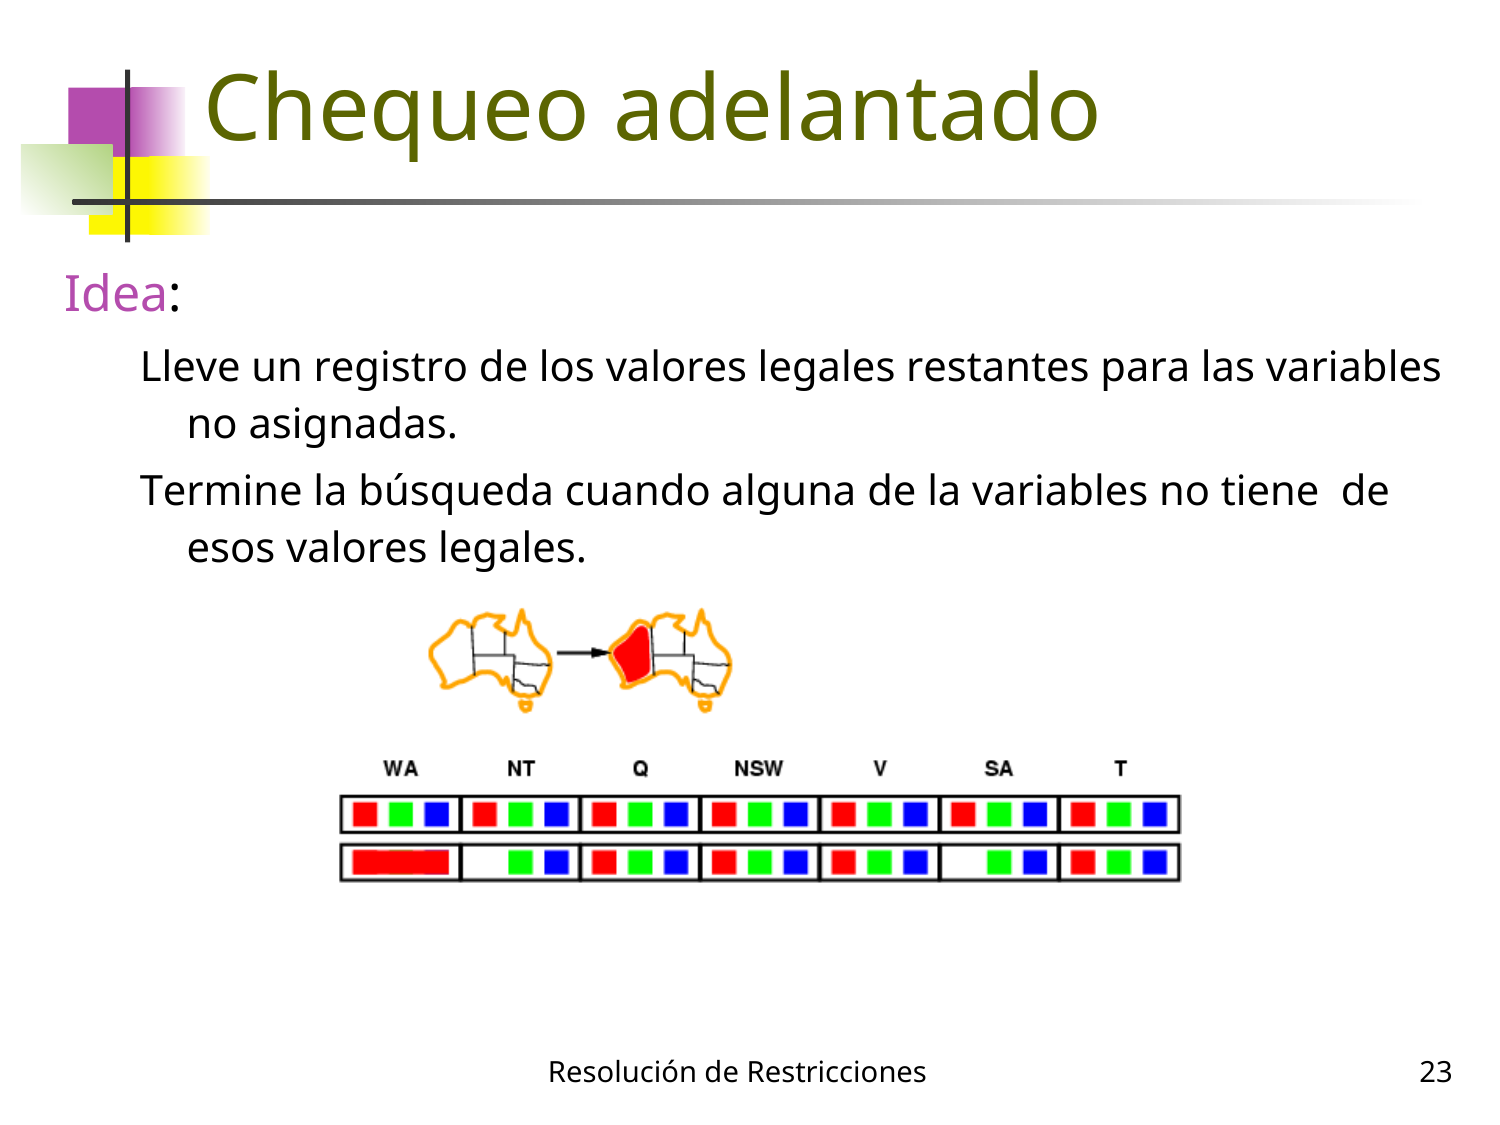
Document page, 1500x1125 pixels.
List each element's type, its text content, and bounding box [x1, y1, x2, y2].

list Idea: Lleve un registro de los valores legales restantes para las variables no asignadas. Termine la búsqueda cuando alguna de la variables no tiene de esos valores legales. [50, 249, 1469, 1007]
picture [338, 607, 1182, 886]
title Chequeo adelantado [188, 35, 1468, 175]
